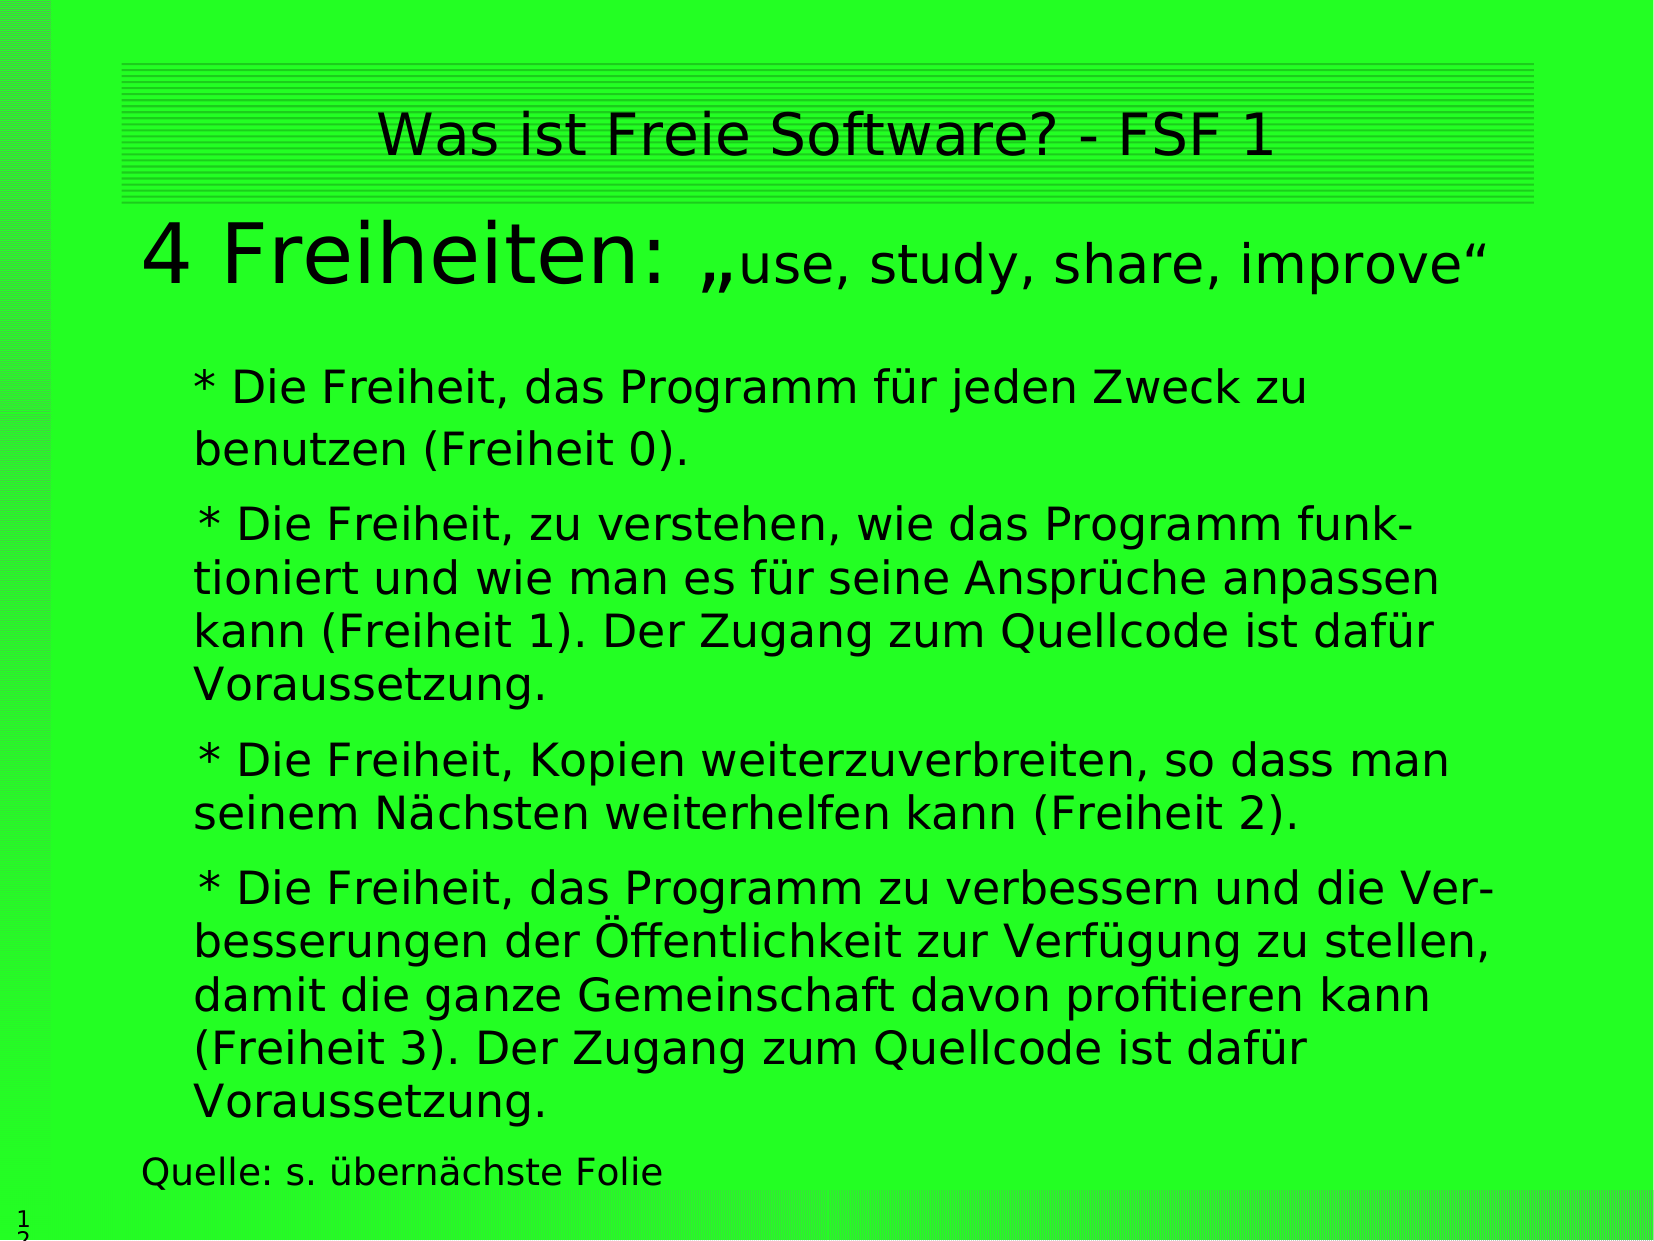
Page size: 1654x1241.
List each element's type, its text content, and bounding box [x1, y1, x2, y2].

list 4 Freiheiten: „use, study, share, improve“ * Die Freiheit, das Programm für jeden Zweck zu benutzen (Freiheit 0). * Die Freiheit, zu verstehen, wie das Programm funk-tioniert und wie man es für seine Ansprüche anpassen kann (Freiheit 1). Der Zugang zum Quellcode ist dafür Voraussetzung. * Die Freiheit, Kopien weiterzuverbreiten, so dass man seinem Nächsten weiterhelfen kann (Freiheit 2). * Die Freiheit, das Programm zu verbessern und die Ver-besserungen der Öffentlichkeit zur Verfügung zu stellen, damit die ganze Gemeinschaft davon profitieren kann (Freiheit 3). Der Zugang zum Quellcode ist dafür Voraussetzung. Quelle: s. übernächste Folie [123, 206, 1536, 1209]
title Was ist Freie Software? - FSF 1 [151, 64, 1503, 206]
